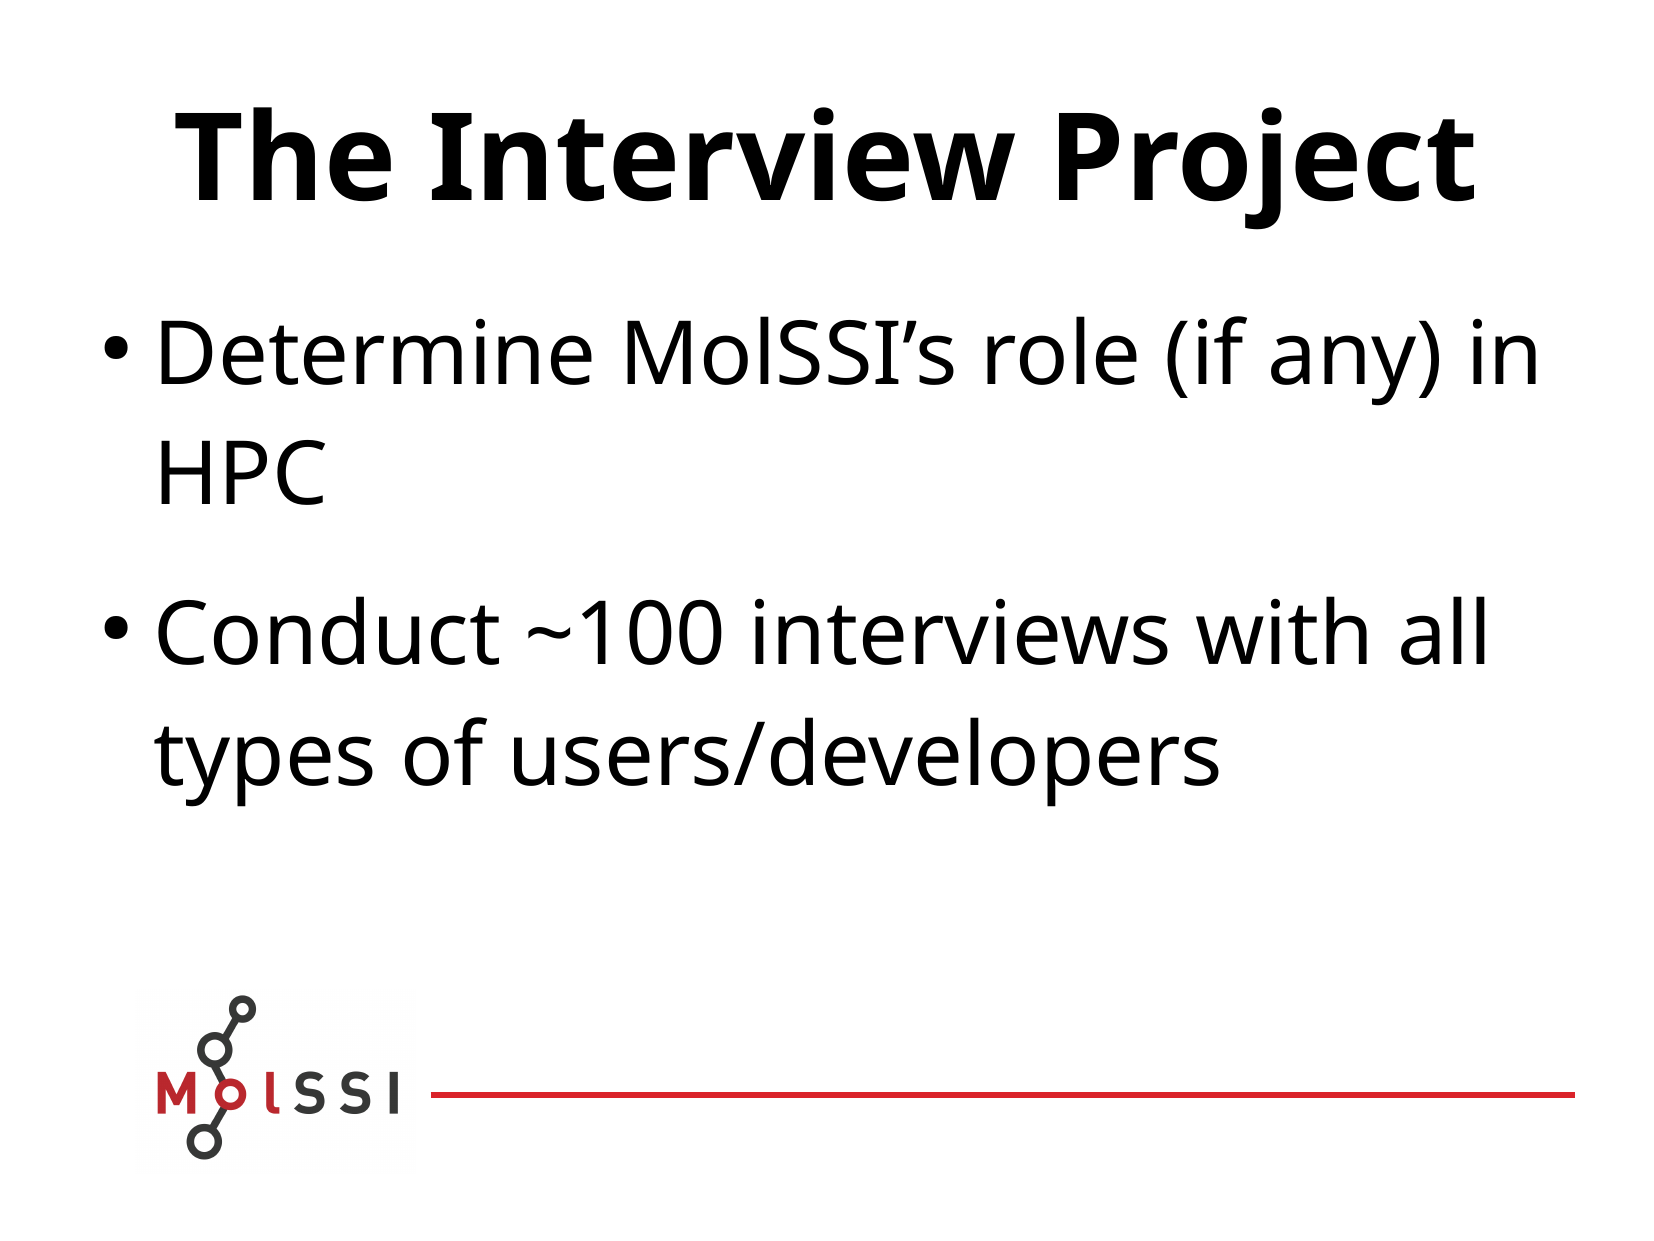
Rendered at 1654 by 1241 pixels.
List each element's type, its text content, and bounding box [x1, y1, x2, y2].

title The Interview Project [82, 49, 1571, 257]
list Determine MolSSI’s role (if any) in HPC Conduct ~100 interviews with all types of users/developers [82, 290, 1571, 991]
picture [135, 991, 416, 1174]
